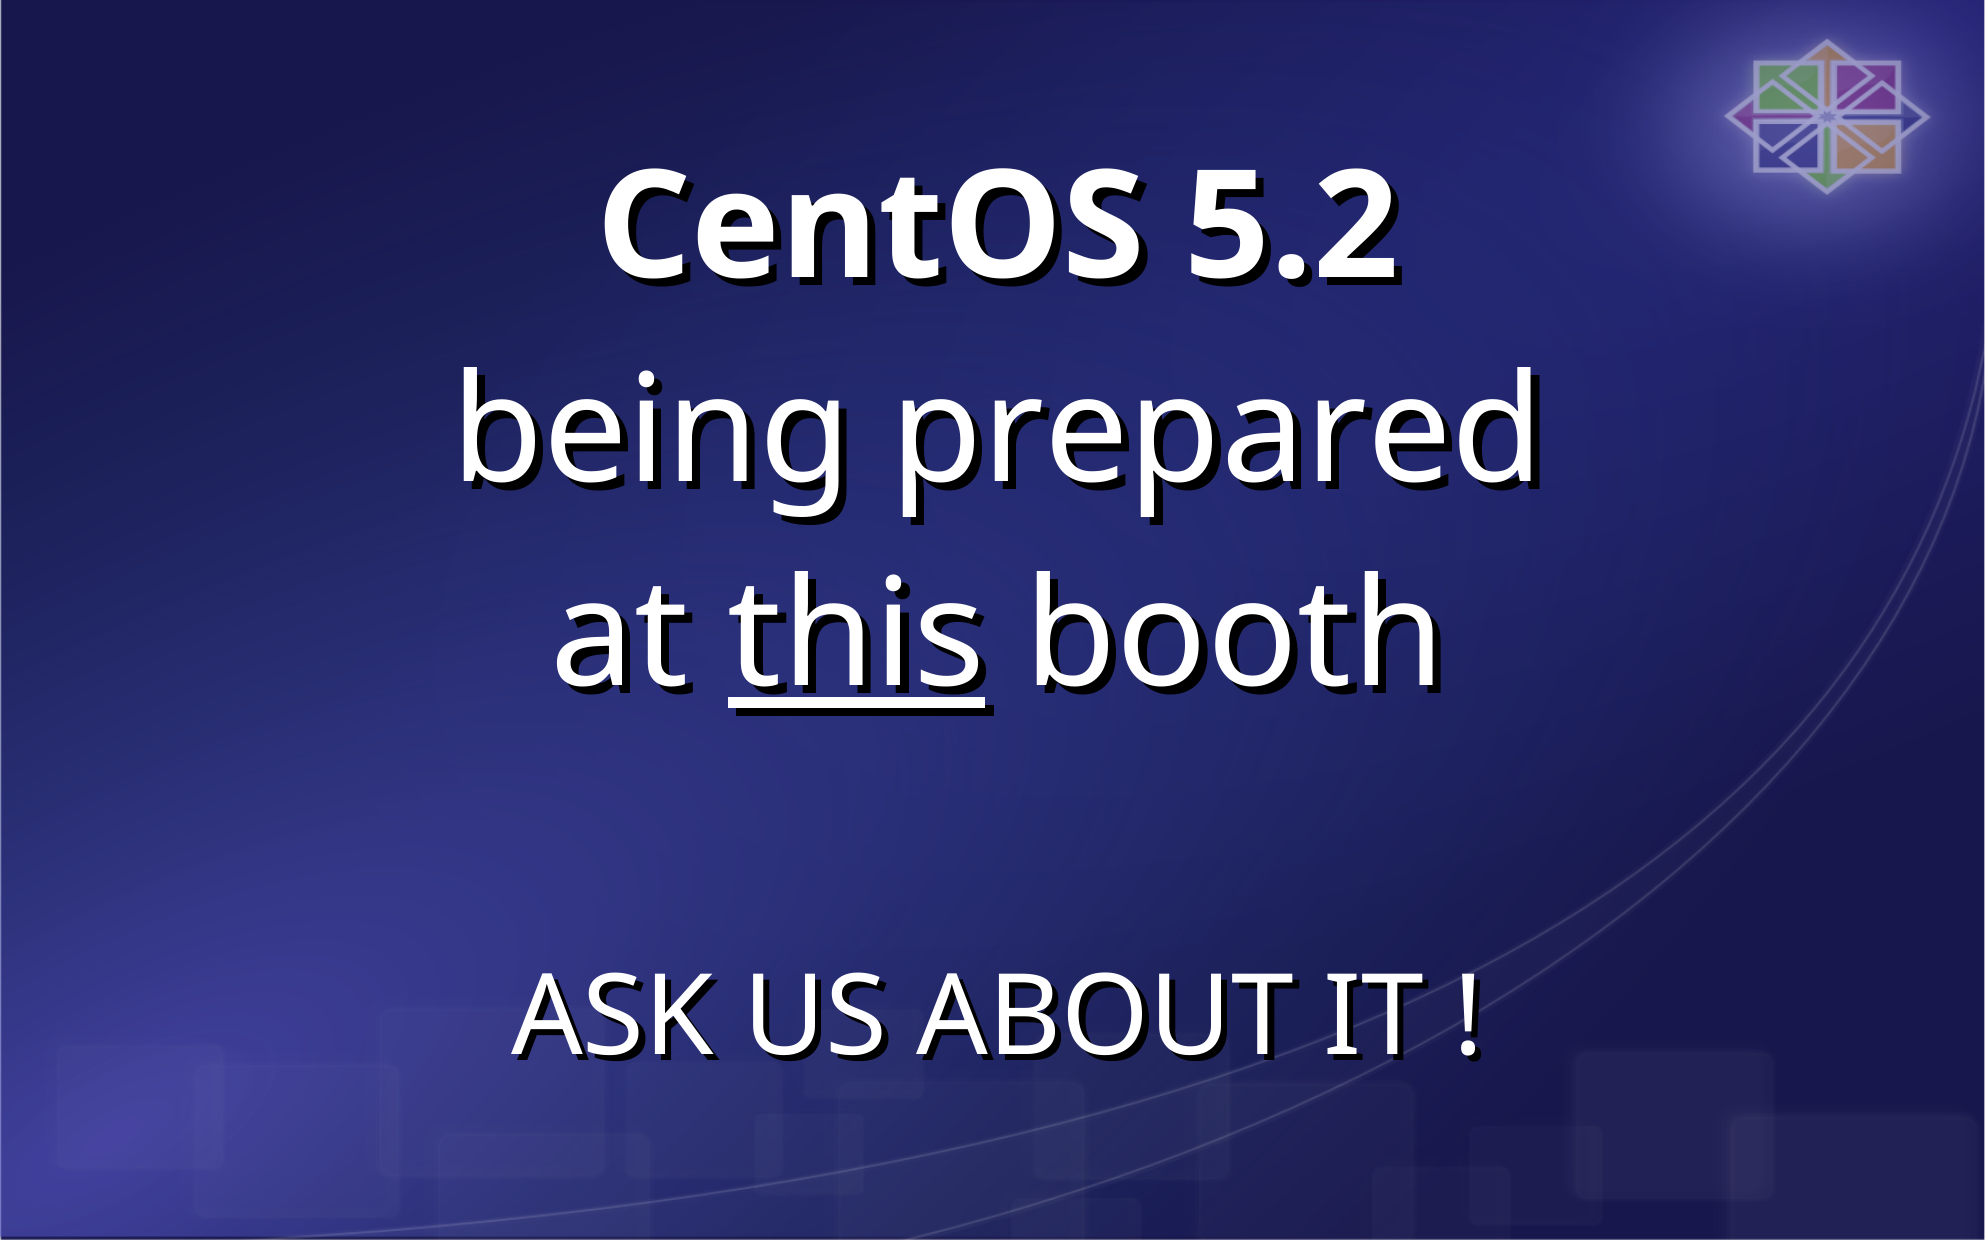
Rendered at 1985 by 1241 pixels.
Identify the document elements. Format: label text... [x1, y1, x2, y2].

title CentOS 5.2 being prepared at this booth ASK US ABOUT IT ! [104, 171, 1891, 1033]
picture [0, 0, 1985, 1241]
